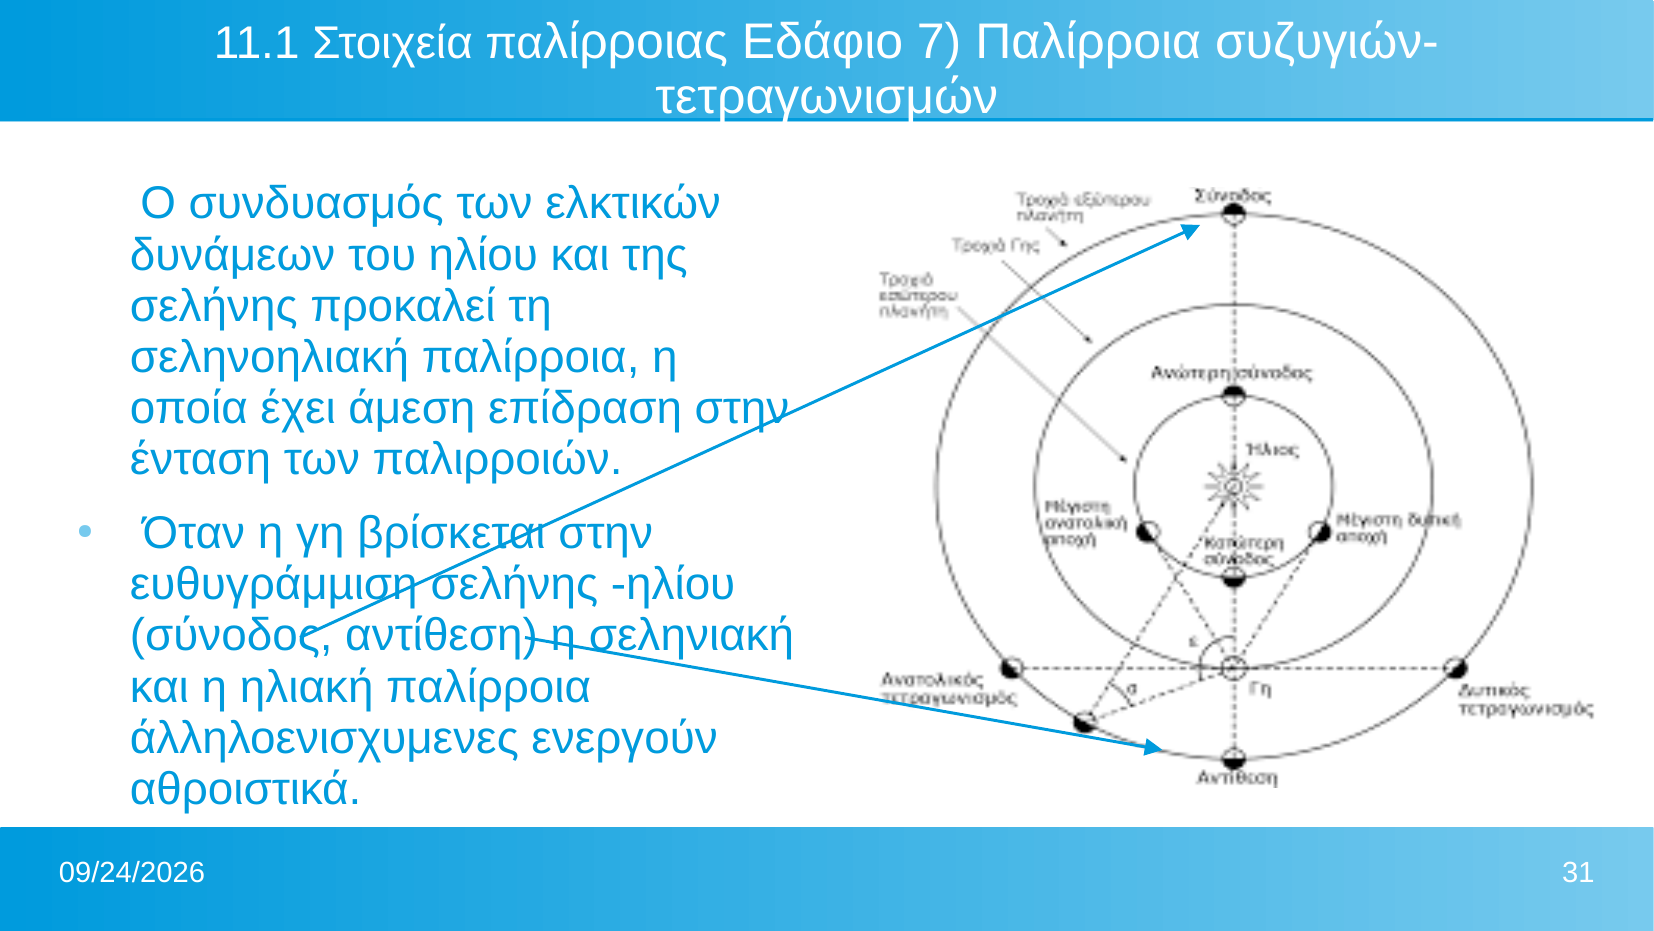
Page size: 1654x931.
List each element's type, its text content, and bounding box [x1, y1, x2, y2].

picture [862, 187, 1613, 788]
list Ο συνδυασμός των ελκτικών δυνάμεων του ηλίου και της σελήνης προκαλεί τη σεληνοηλιακή παλίρροια, η οποία έχει άμεση επίδραση στην ένταση των παλιρροιών. Όταν η γη βρίσκεται στην ευθυγράμµιση σελήνης -ηλίου (σύνοδος, αντίθεση) η σεληνιακή και η ηλιακή παλίρροια άλληλοενισχυμενες ενεργούν αθροιστικά. [59, 177, 809, 768]
title 11.1 Στοιχεία παλίρροιας Εδάφιο 7) Παλίρροια συζυγιών-τετραγωνισμών [59, 12, 1595, 125]
